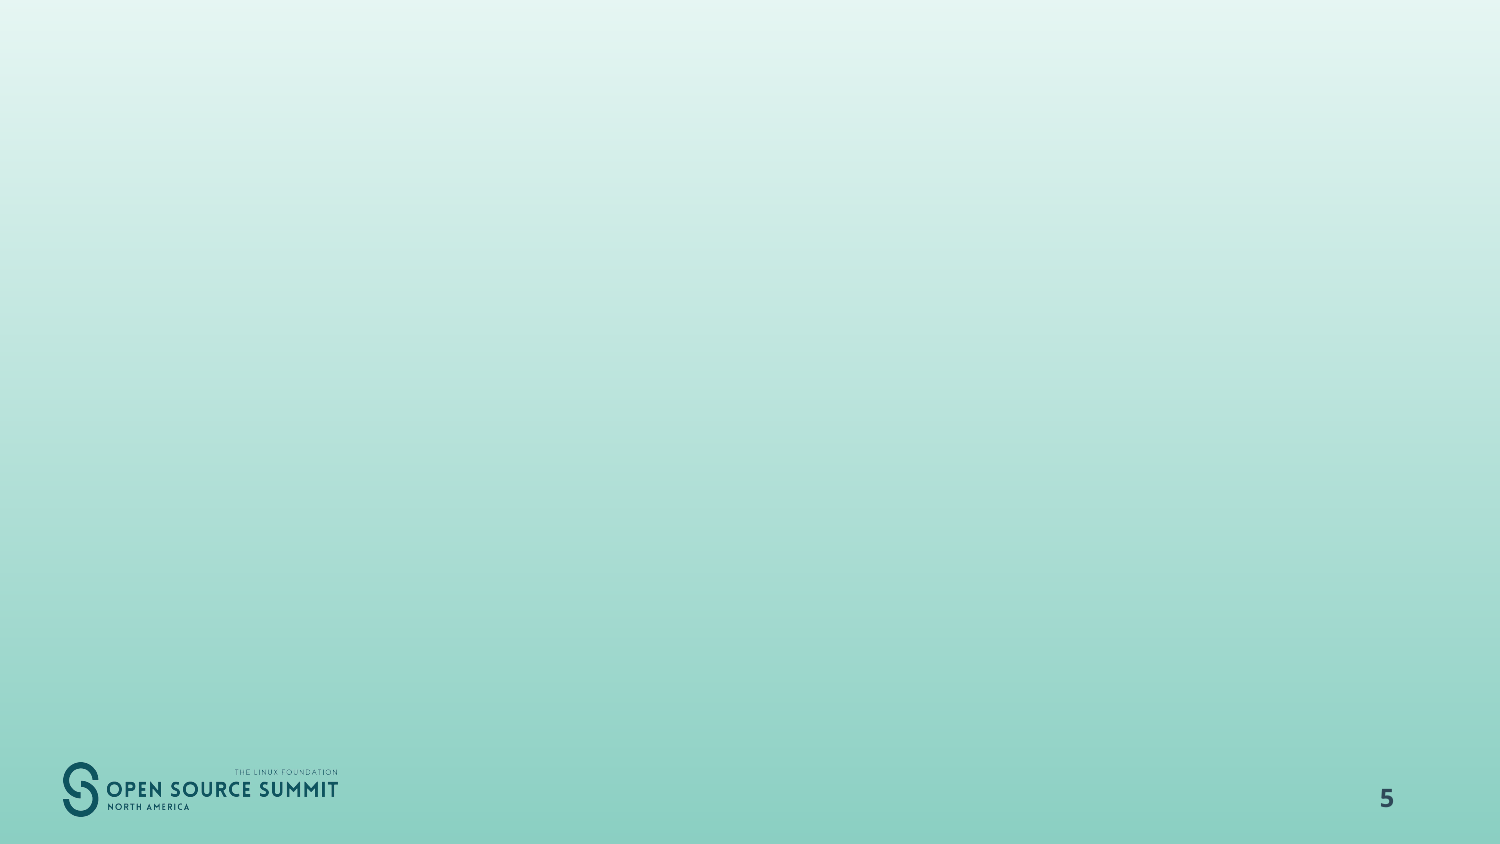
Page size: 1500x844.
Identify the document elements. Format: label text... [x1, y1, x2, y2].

text_box ‹#› [1364, 765, 1455, 831]
